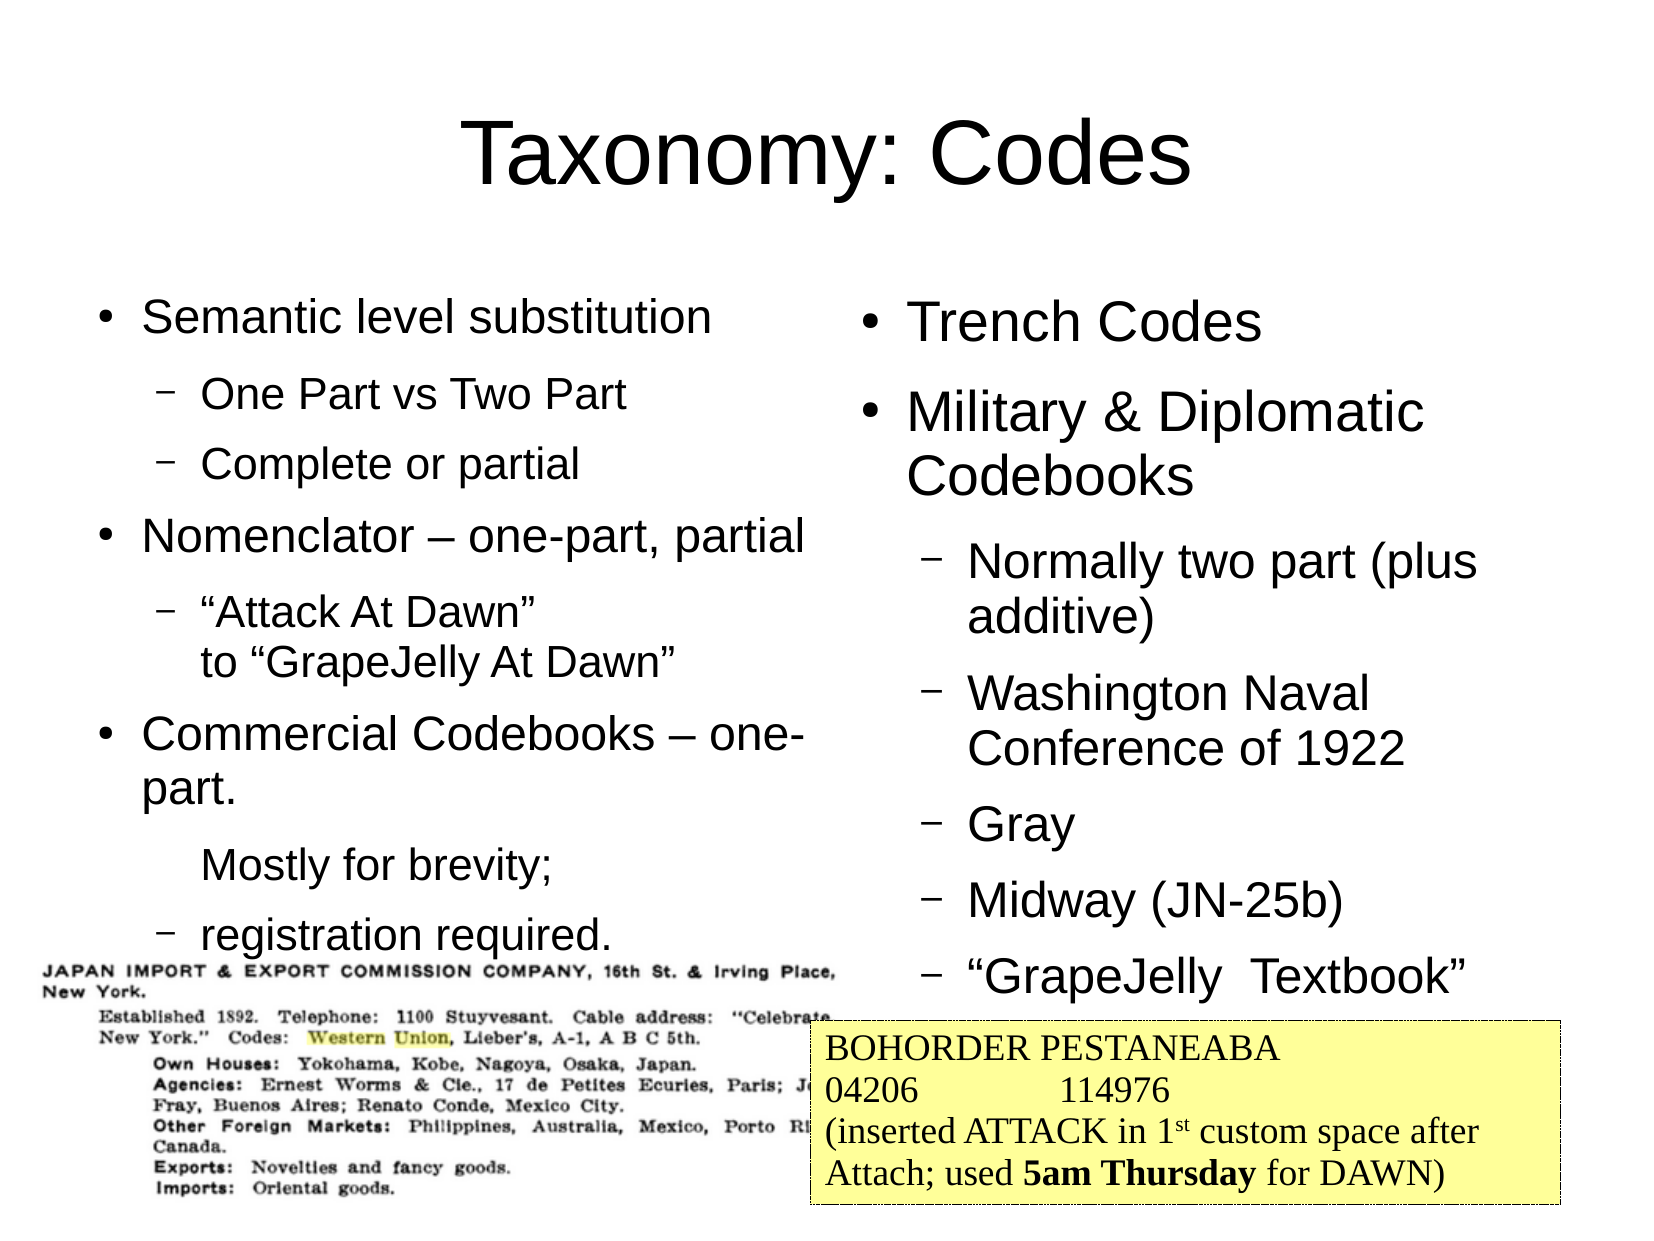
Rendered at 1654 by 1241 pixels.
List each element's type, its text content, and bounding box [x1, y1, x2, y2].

text_box BOHORDER PESTANEABA 04206 114976 (inserted ATTACK in 1st custom space after Attach; used 5am Thursday for DAWN) [810, 1020, 1561, 1205]
list Semantic level substitution One Part vs Two Part Complete or partial Nomenclator – one-part, partial “Attack At Dawn” to “GrapeJelly At Dawn” Commercial Codebooks – one-part. Mostly for brevity; registration required. [82, 290, 809, 1010]
list Trench Codes Military & Diplomatic Codebooks Normally two part (plus additive) Washington Naval Conference of 1922 Gray Midway (JN-25b) “GrapeJelly Textbook” [845, 290, 1572, 1010]
picture [30, 959, 916, 1224]
title Taxonomy: Codes [82, 49, 1571, 257]
